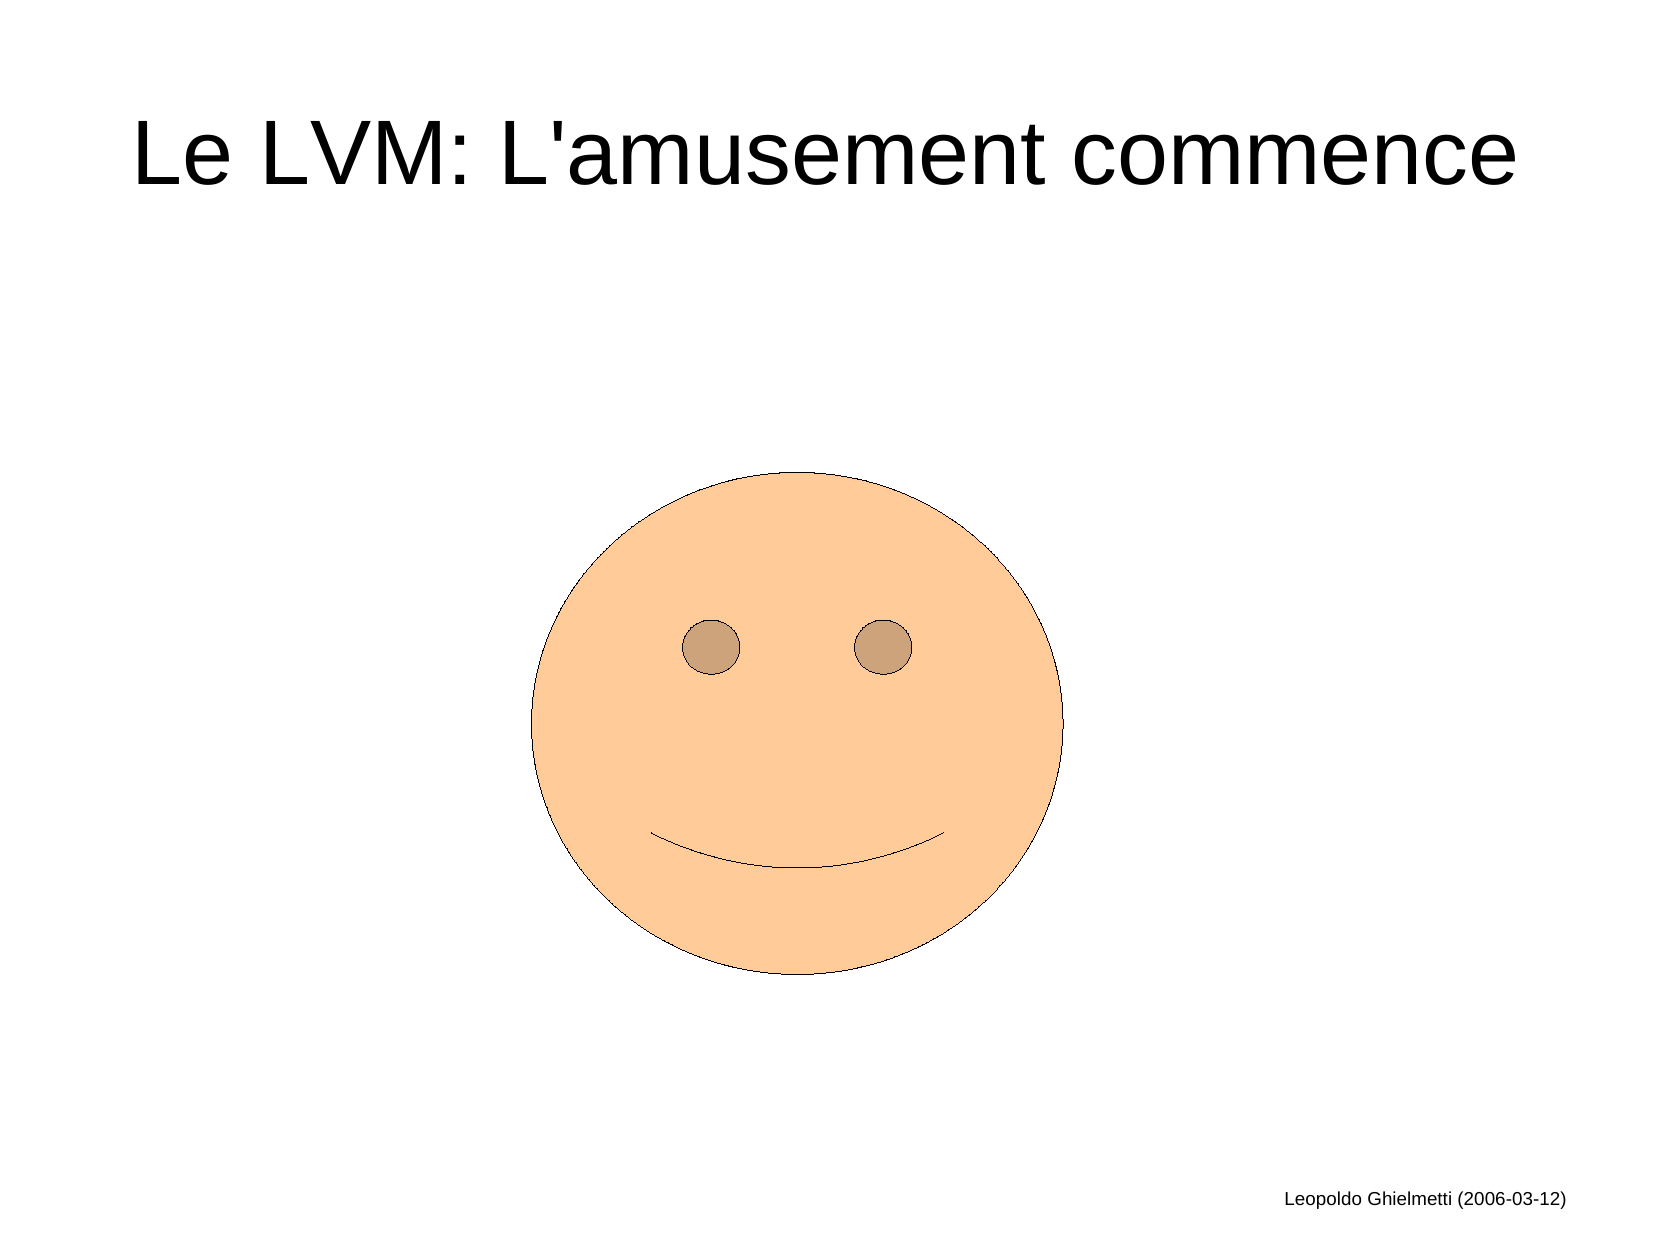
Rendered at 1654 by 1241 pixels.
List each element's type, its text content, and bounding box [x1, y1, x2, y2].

title Le LVM: L'amusement commence [82, 49, 1571, 257]
text_box [531, 472, 1064, 975]
text_box Leopoldo Ghielmetti (2006-03-12) [1269, 1181, 1595, 1217]
